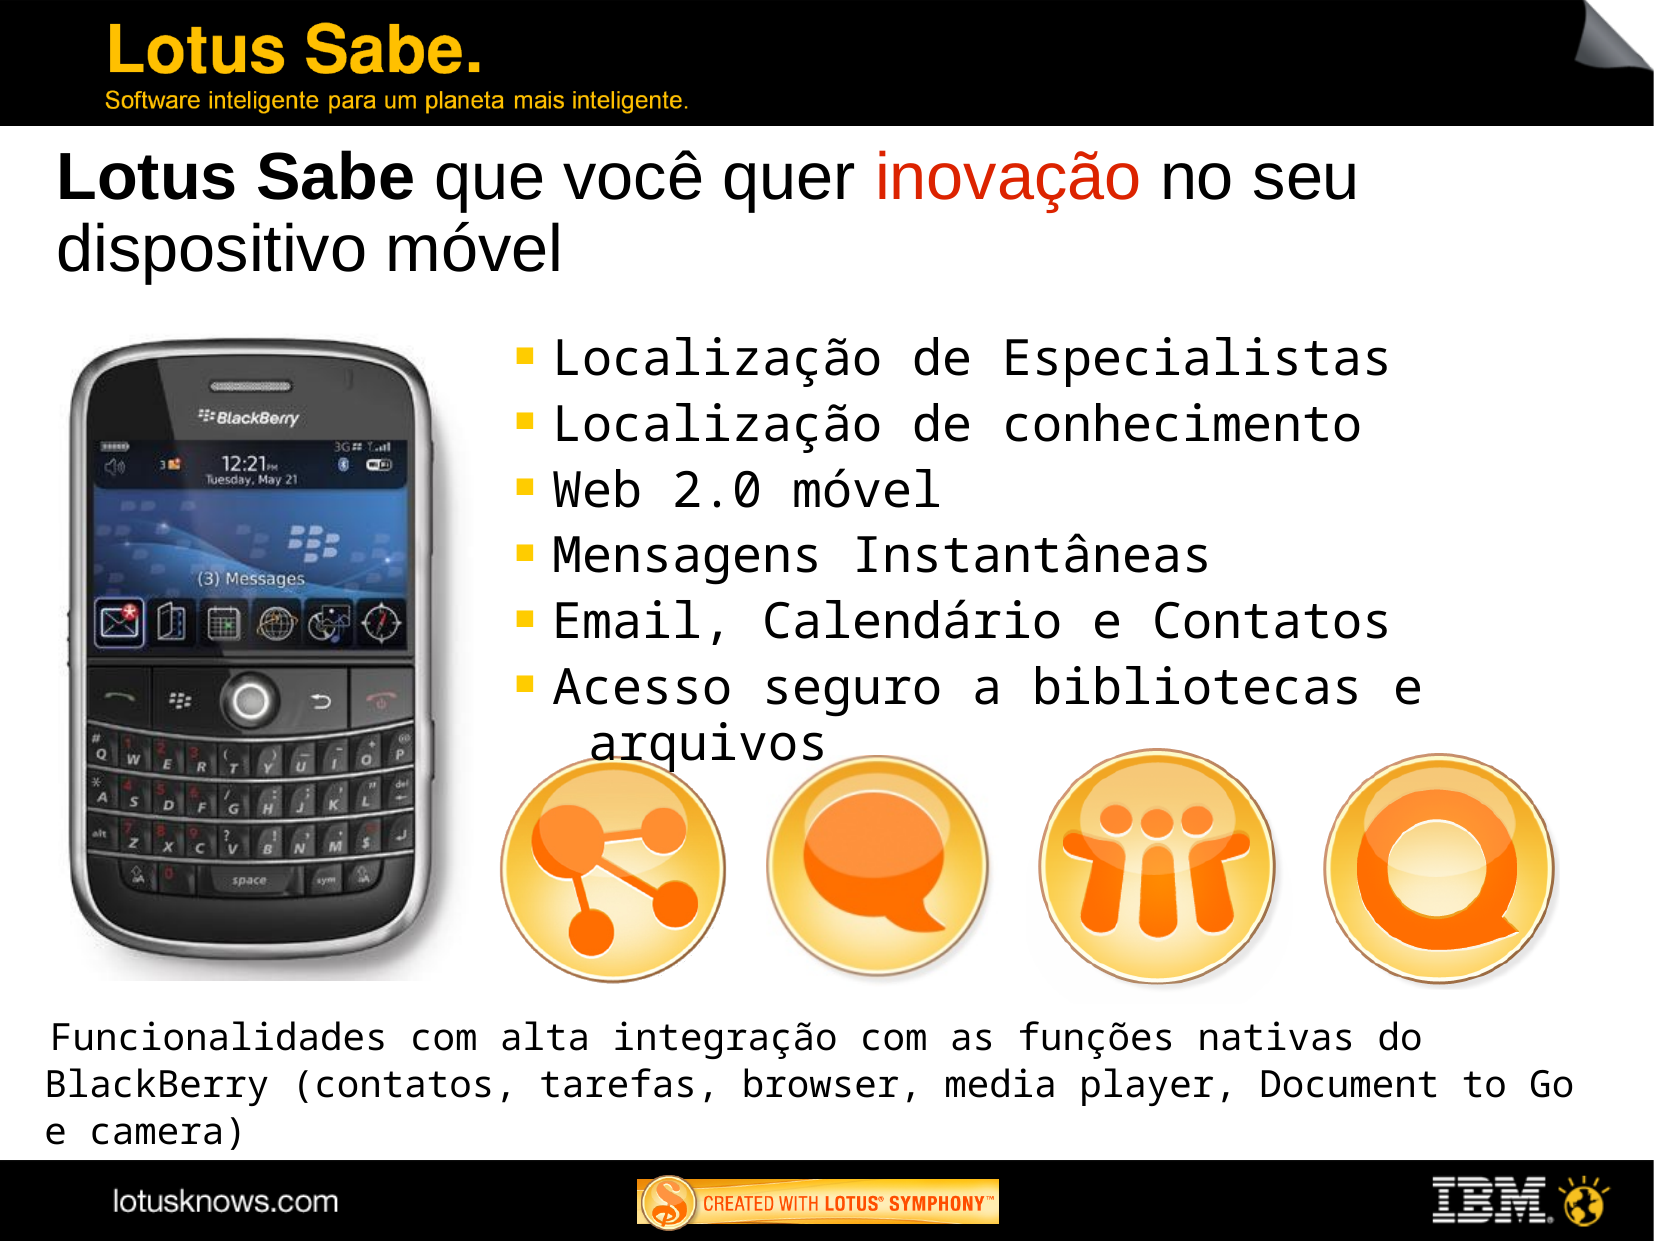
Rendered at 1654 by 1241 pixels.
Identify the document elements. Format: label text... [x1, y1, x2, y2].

title Lotus Sabe que você quer inovação no seu dispositivo móvel [56, 140, 1595, 287]
text_box Funcionalidades com alta integração com as funções nativas do BlackBerry (contatos, tarefas, browser, media player, Document to Go e camera) [29, 1003, 1625, 1113]
picture [596, 752, 609, 757]
picture [1026, 738, 1294, 1003]
picture [1322, 752, 1560, 990]
picture [726, 752, 735, 757]
picture [686, 752, 699, 757]
picture [766, 755, 999, 987]
picture [0, 0, 1654, 126]
picture [496, 752, 735, 990]
picture [0, 1160, 1654, 1241]
picture [35, 322, 479, 981]
list Localização de Especialistas Localização de conhecimento Web 2.0 móvel Mensagens Instantâneas Email, Calendário e Contatos Acesso seguro a bibliotecas e arquivos [513, 330, 1447, 716]
picture [656, 752, 669, 757]
